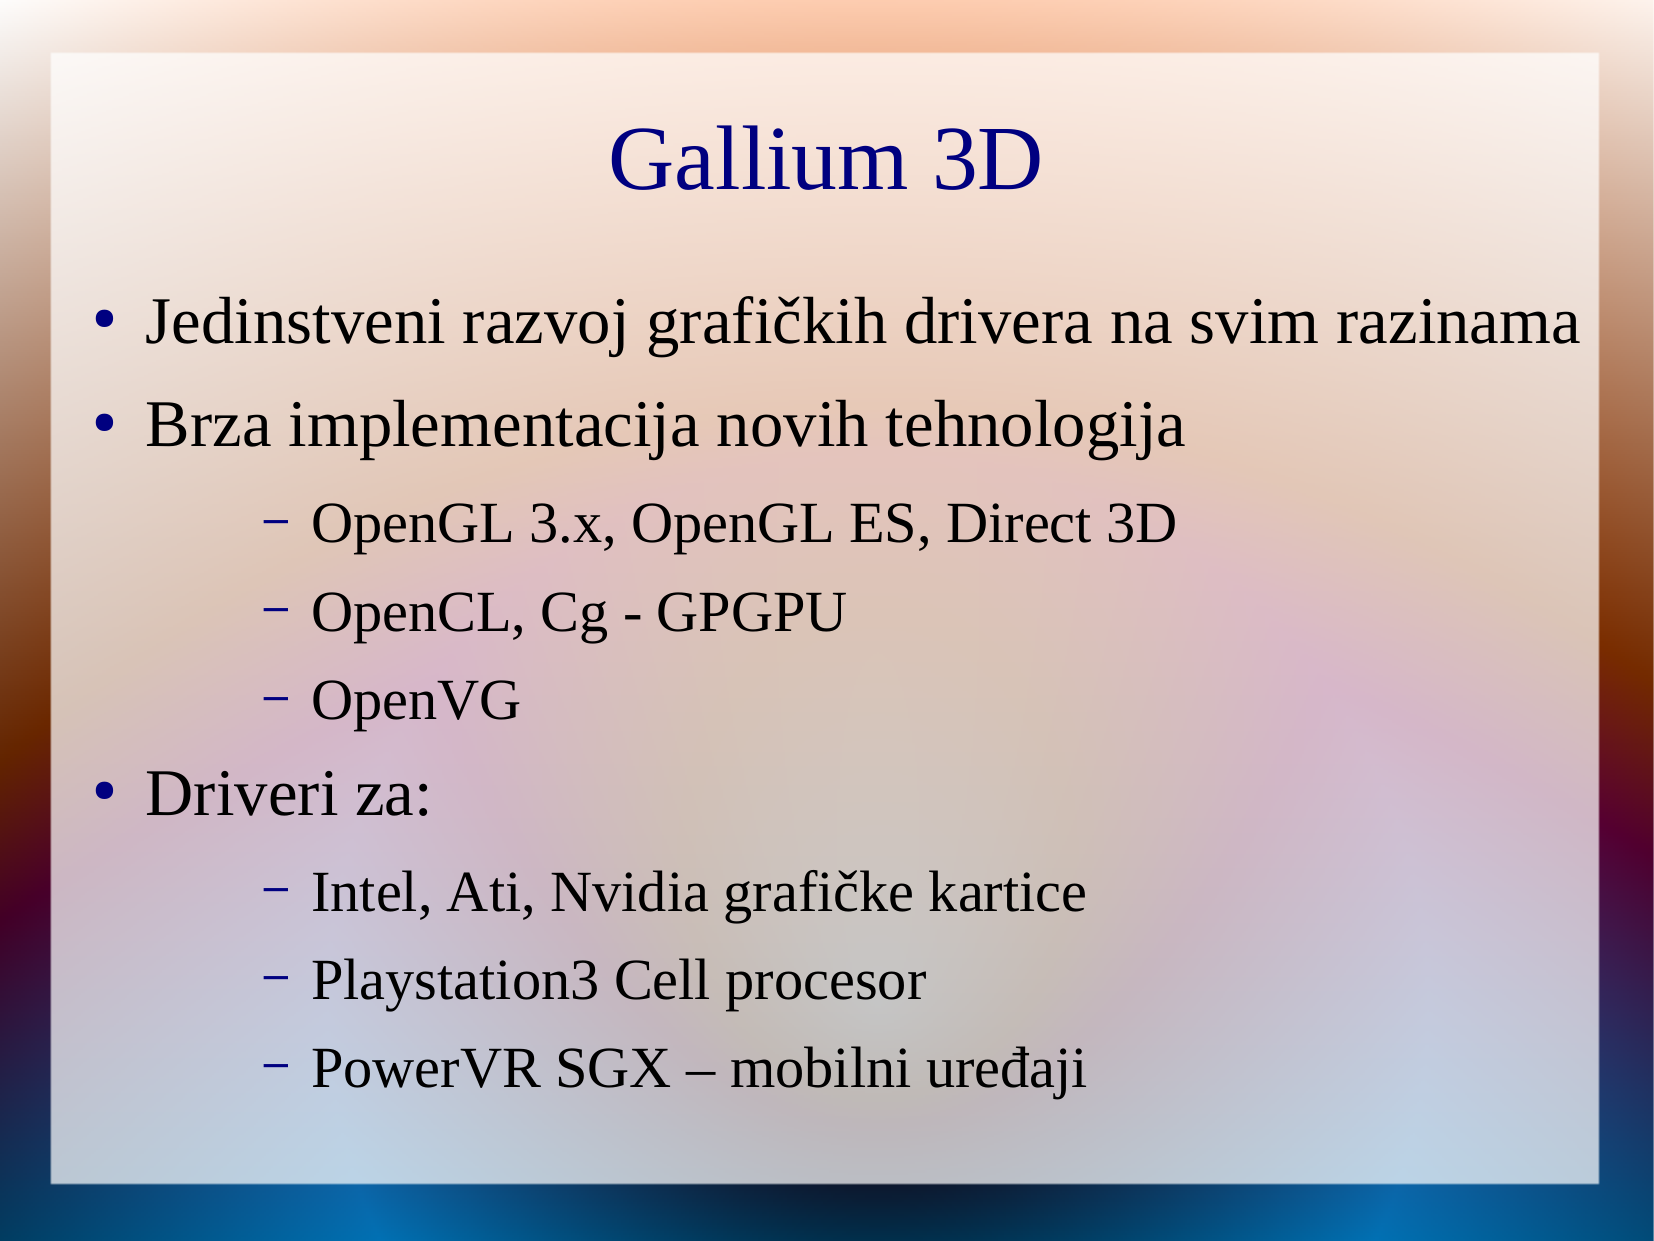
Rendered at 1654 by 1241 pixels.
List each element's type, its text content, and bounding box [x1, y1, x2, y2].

picture [0, 0, 1654, 1241]
list Jedinstveni razvoj grafičkih drivera na svim razinama Brza implementacija novih tehnologija OpenGL 3.x, OpenGL ES, Direct 3D OpenCL, Cg - GPGPU OpenVG Driveri za: Intel, Ati, Nvidia grafičke kartice Playstation3 Cell procesor PowerVR SGX – mobilni uređaji [75, 283, 1613, 1100]
title Gallium 3D [82, 62, 1571, 256]
